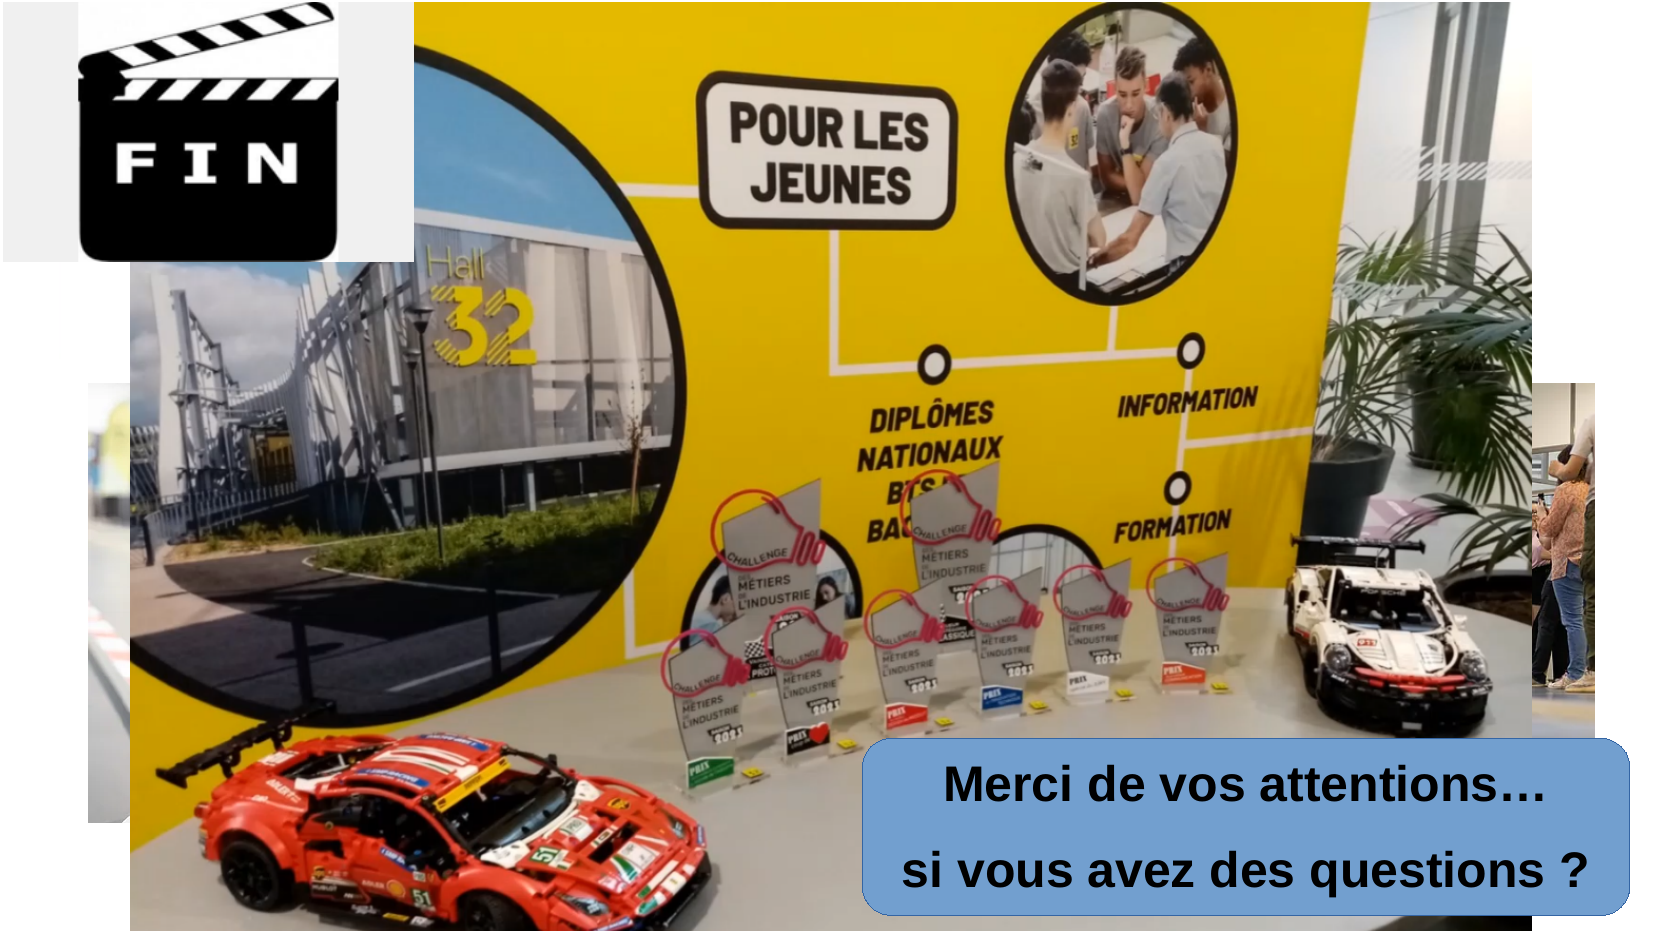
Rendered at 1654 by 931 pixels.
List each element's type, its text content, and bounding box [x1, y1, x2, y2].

text_box Merci de vos attentions… si vous avez des questions ? [862, 738, 1630, 916]
picture [3, 2, 1595, 931]
